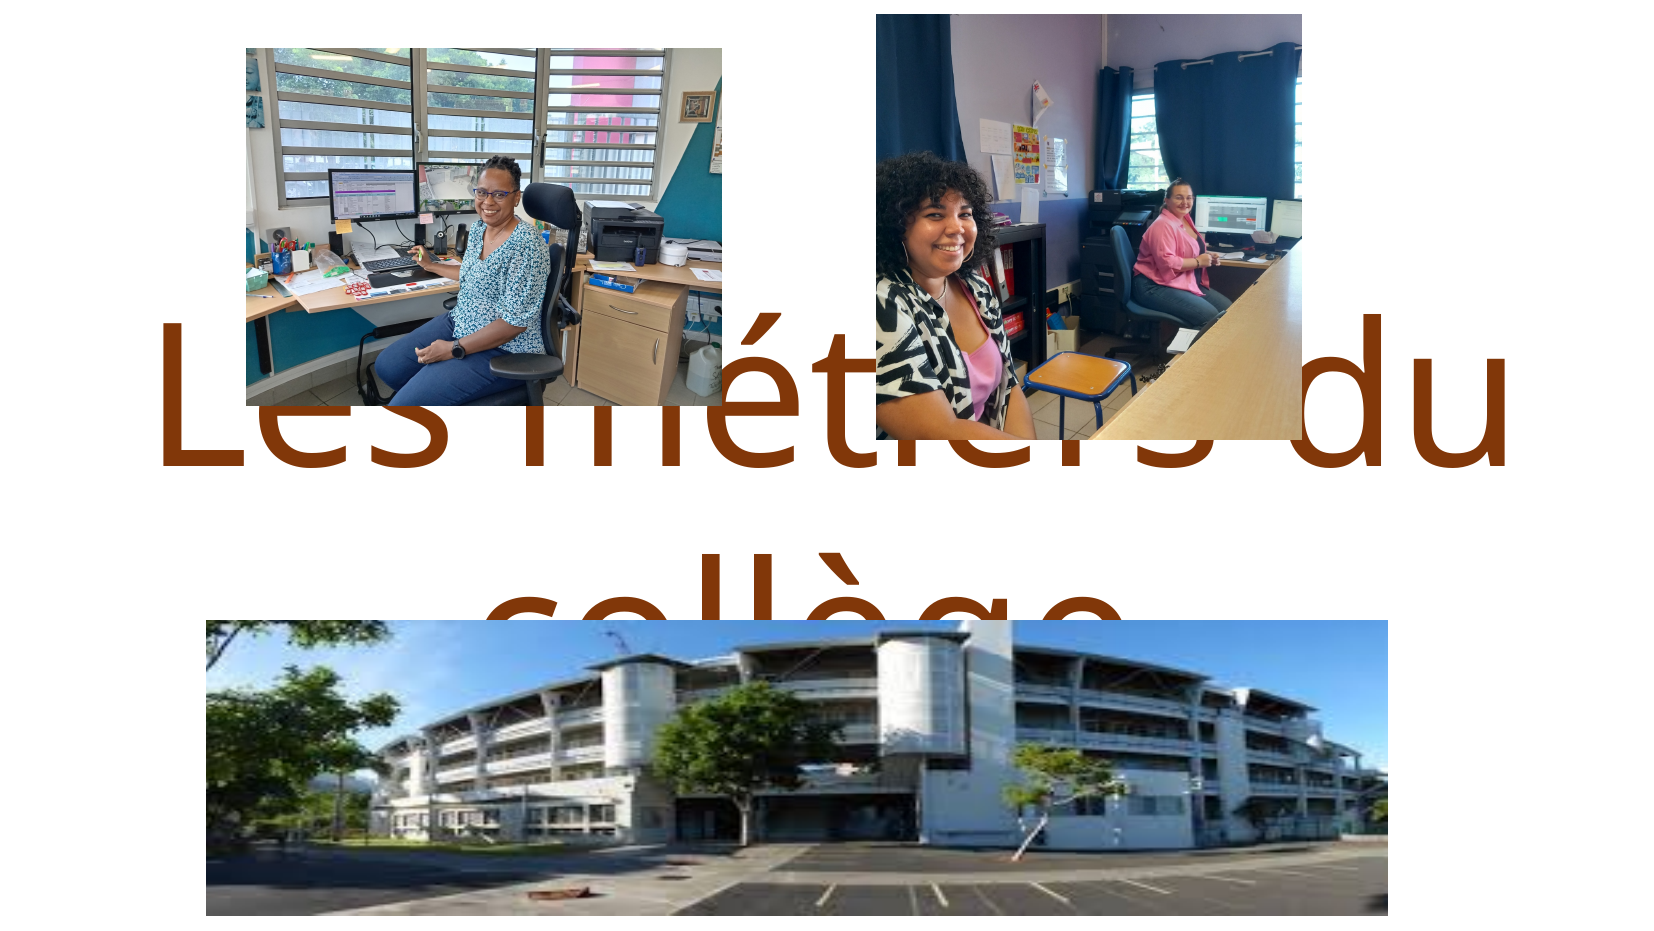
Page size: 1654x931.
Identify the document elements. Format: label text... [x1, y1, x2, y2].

picture [246, 48, 722, 406]
picture [876, 14, 1302, 440]
subtitle Les métiers du collège [59, 236, 1548, 776]
picture [206, 620, 1388, 916]
